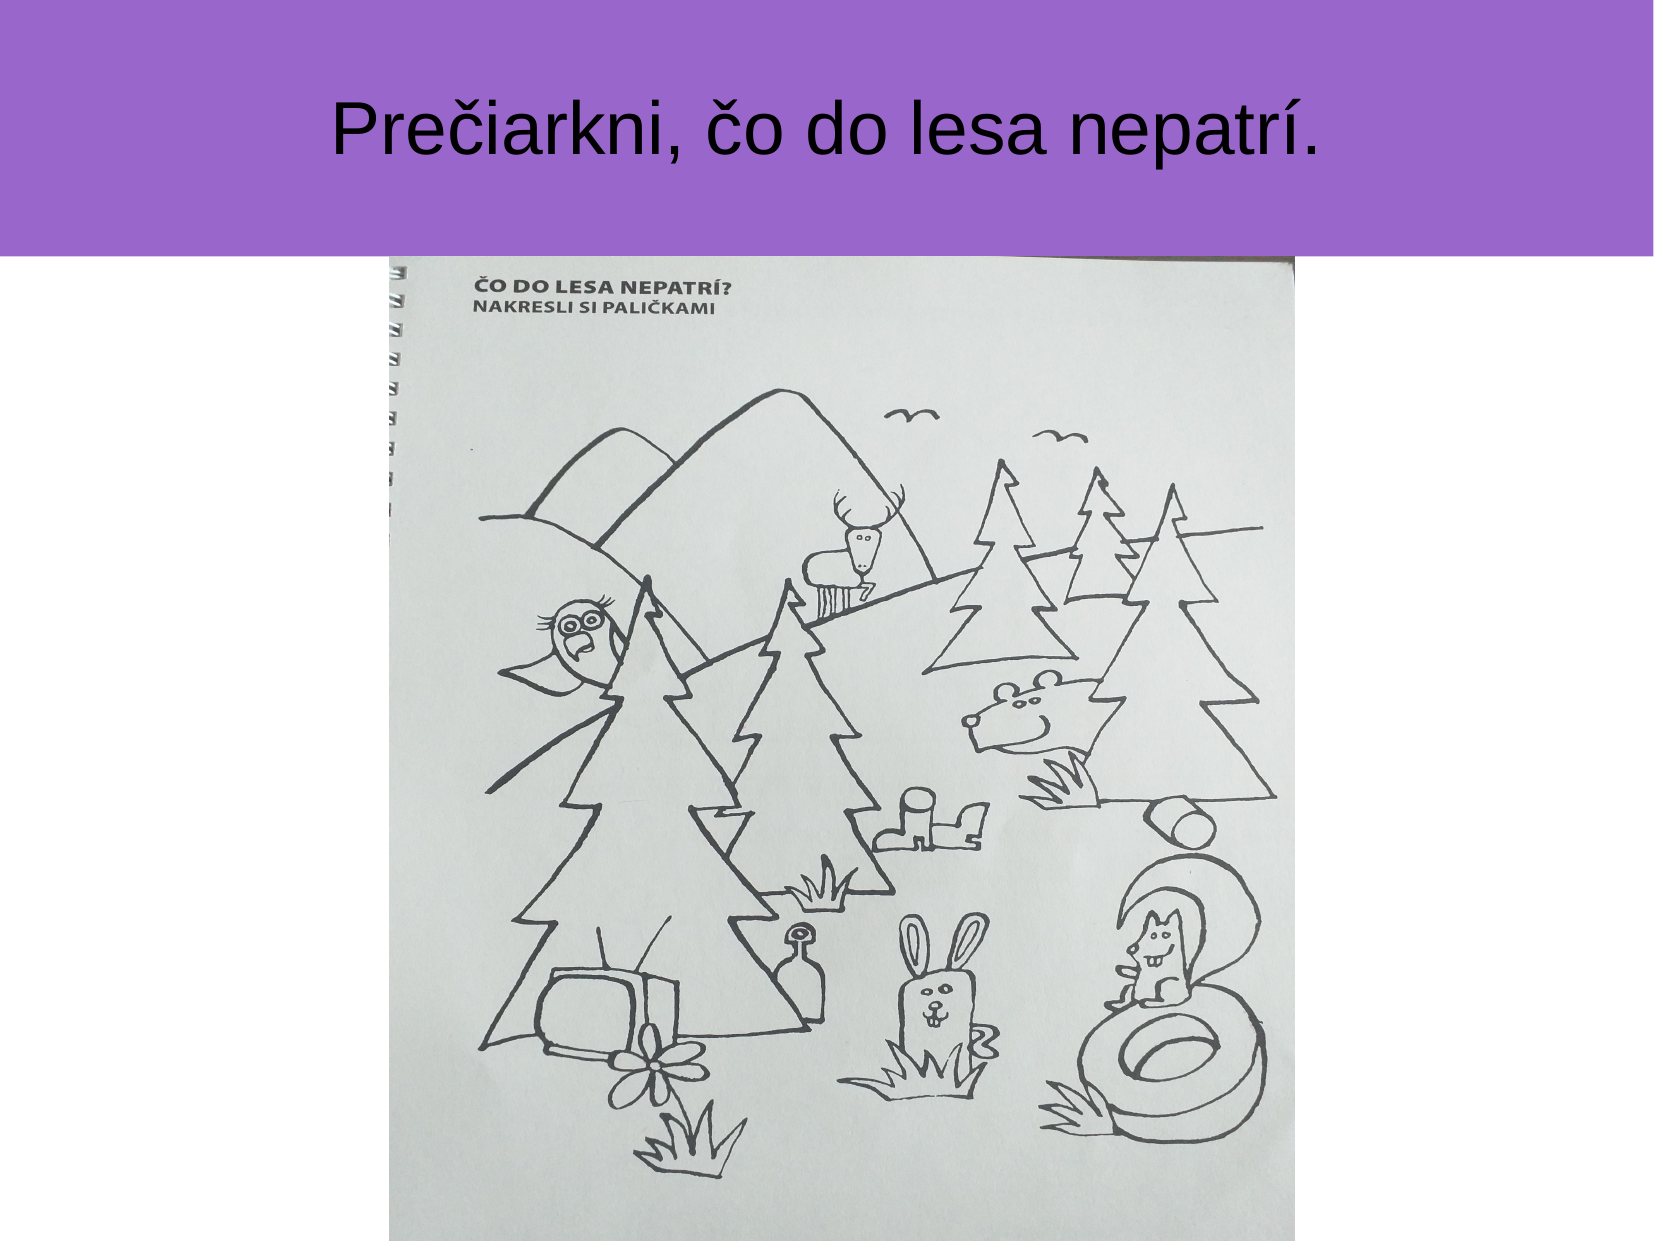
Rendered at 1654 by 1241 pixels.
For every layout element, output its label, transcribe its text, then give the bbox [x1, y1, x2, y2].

title Prečiarkni, čo do lesa nepatrí. [0, 0, 1654, 257]
picture [389, 256, 1295, 1241]
